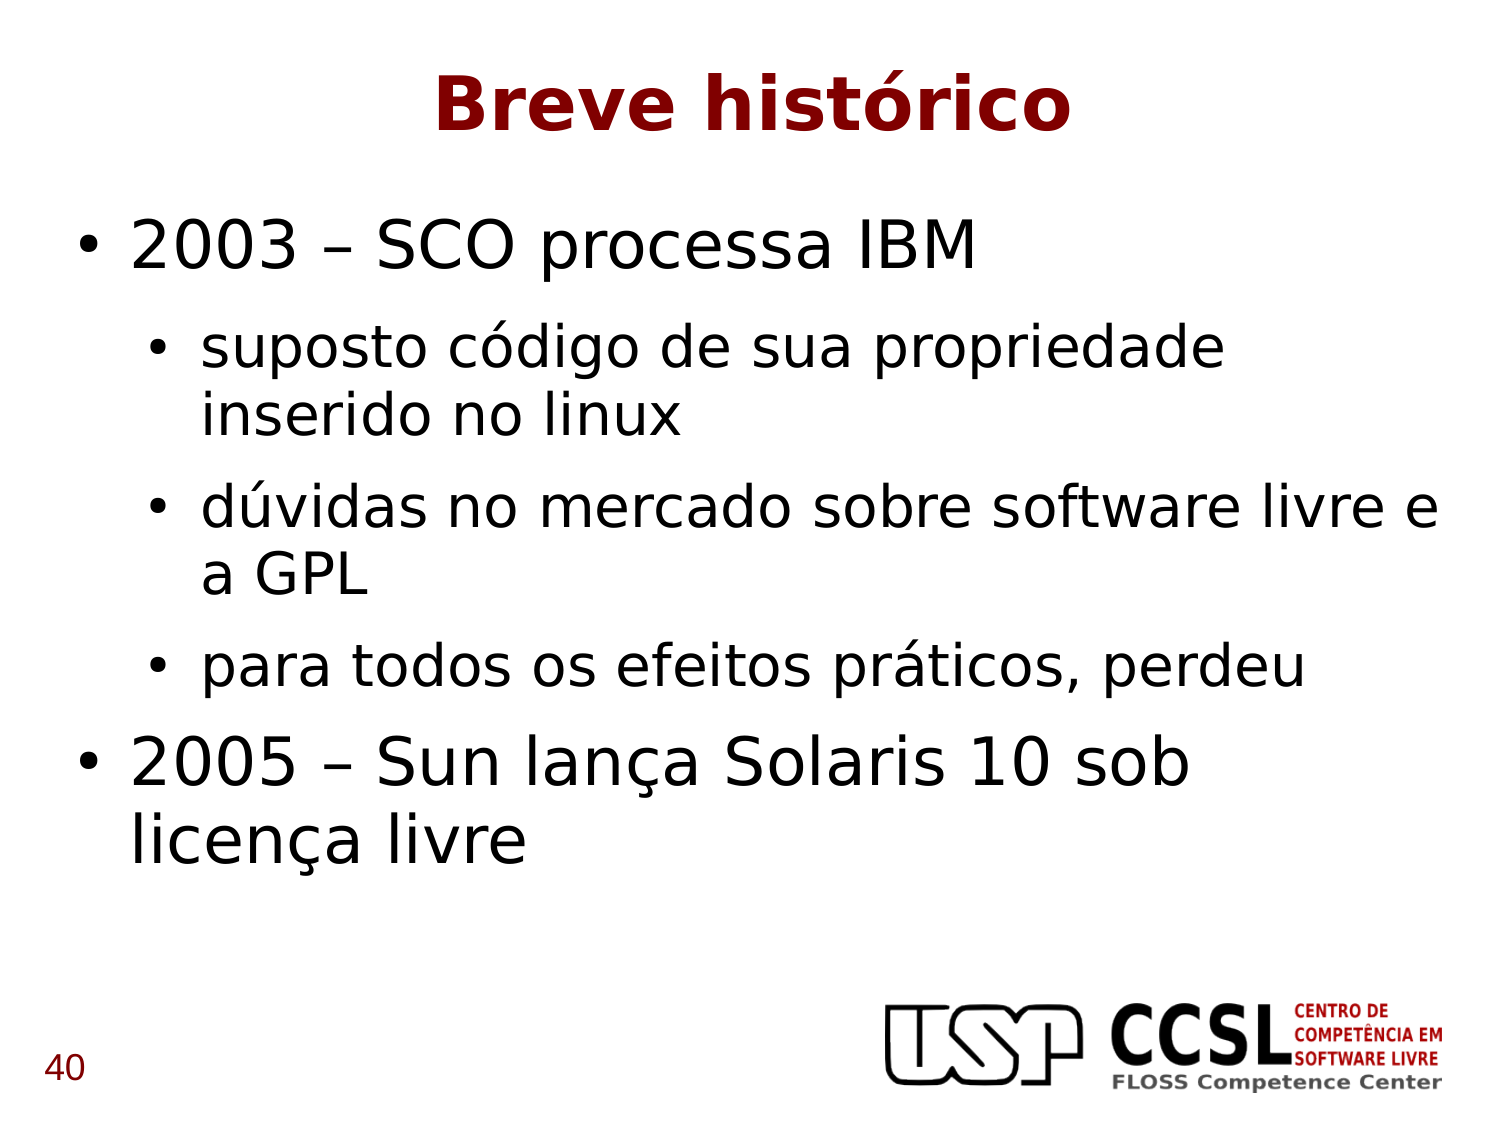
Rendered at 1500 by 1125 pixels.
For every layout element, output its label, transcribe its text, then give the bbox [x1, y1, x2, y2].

list 2003 – SCO processa IBM suposto código de sua propriedade inserido no linux dúvidas no mercado sobre software livre e a GPL para todos os efeitos práticos, perdeu 2005 – Sun lança Solaris 10 sob licença livre [59, 206, 1447, 950]
picture [885, 1003, 1442, 1093]
title Breve histórico [59, 29, 1447, 180]
